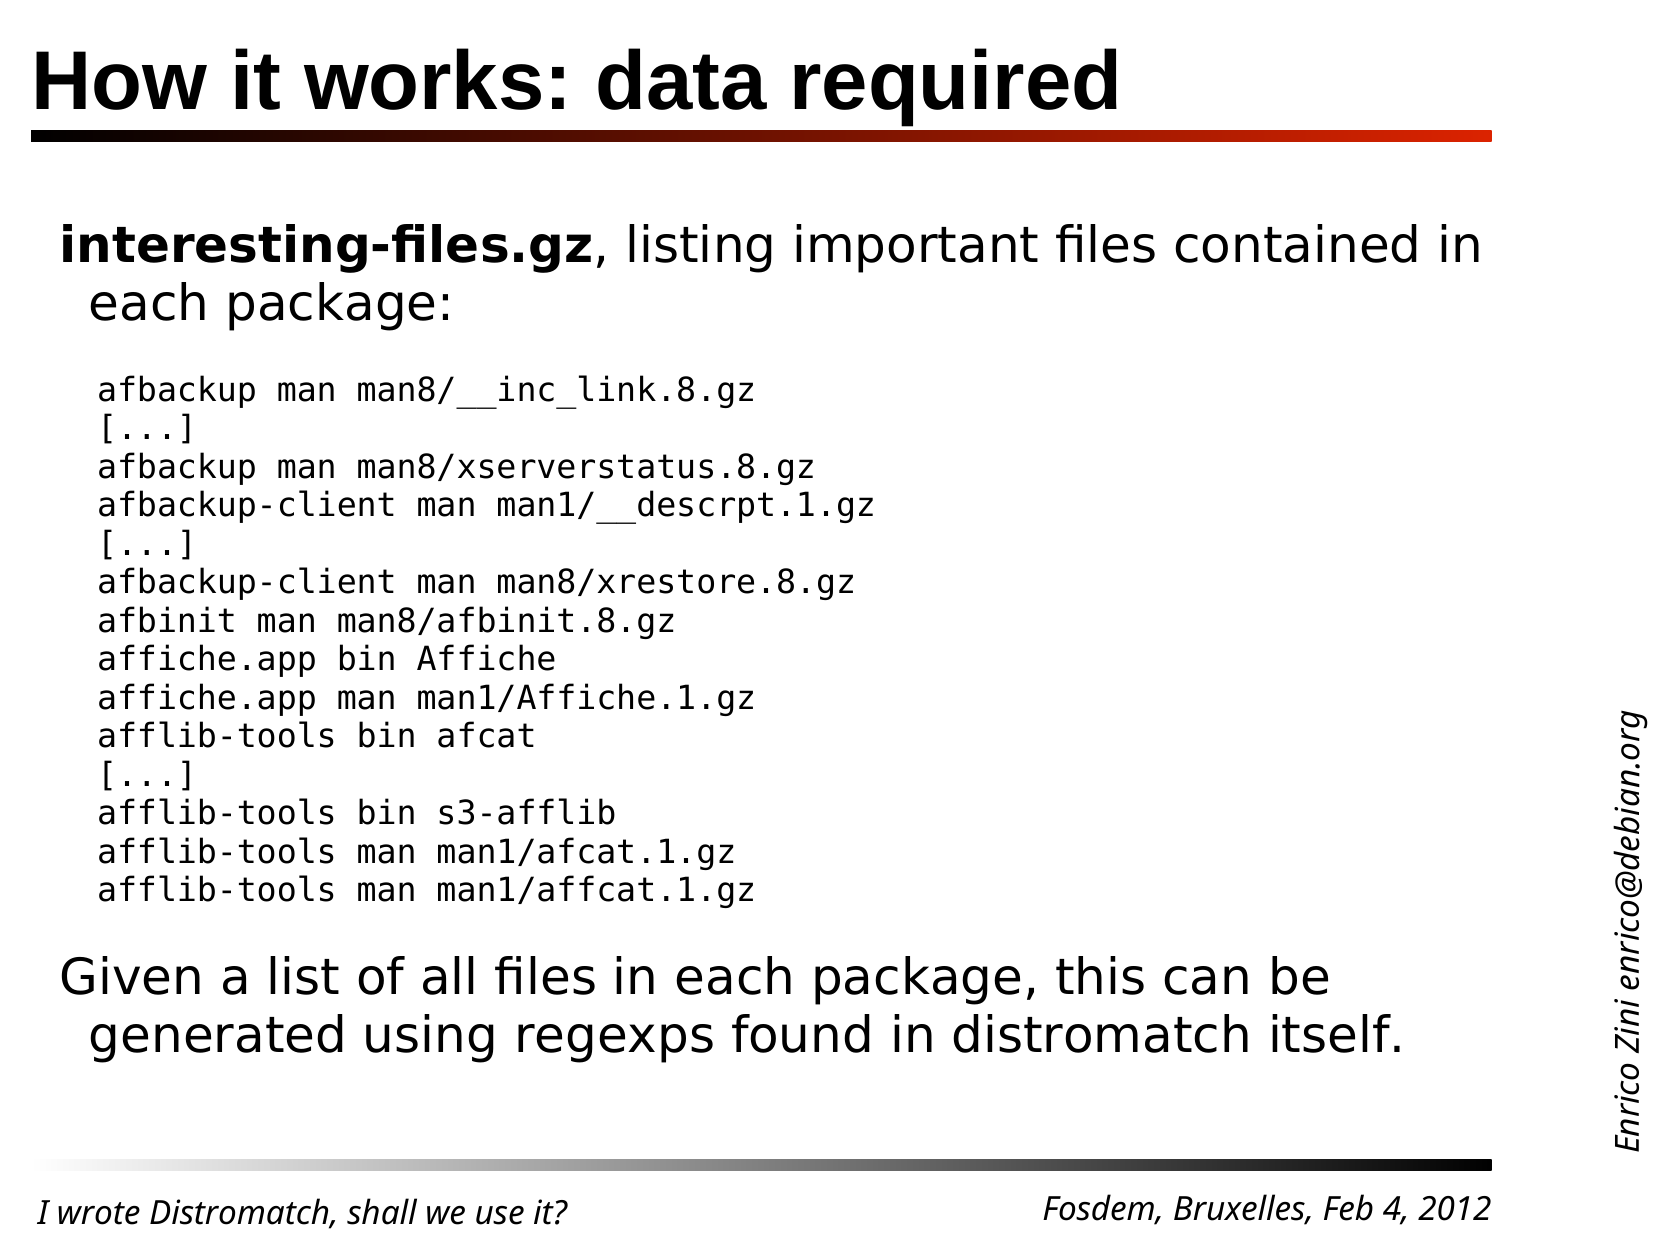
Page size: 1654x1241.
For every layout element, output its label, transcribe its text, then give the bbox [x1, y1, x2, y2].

text_box How it works: data required [31, 34, 1438, 168]
text_box interesting-files.gz, listing important files contained in each package: afbackup man man8/__inc_link.8.gz [...] afbackup man man8/xserverstatus.8.gz afbackup-client man man1/__descrpt.1.gz [...] afbackup-client man man8/xrestore.8.gz afbinit man man8/afbinit.8.gz affiche.app bin Affiche affiche.app man man1/Affiche.1.gz afflib-tools bin afcat [...] afflib-tools bin s3-afflib afflib-tools man man1/afcat.1.gz afflib-tools man man1/affcat.1.gz Given a list of all files in each package, this can be generated using regexps found in distromatch itself. [30, 215, 1507, 1089]
